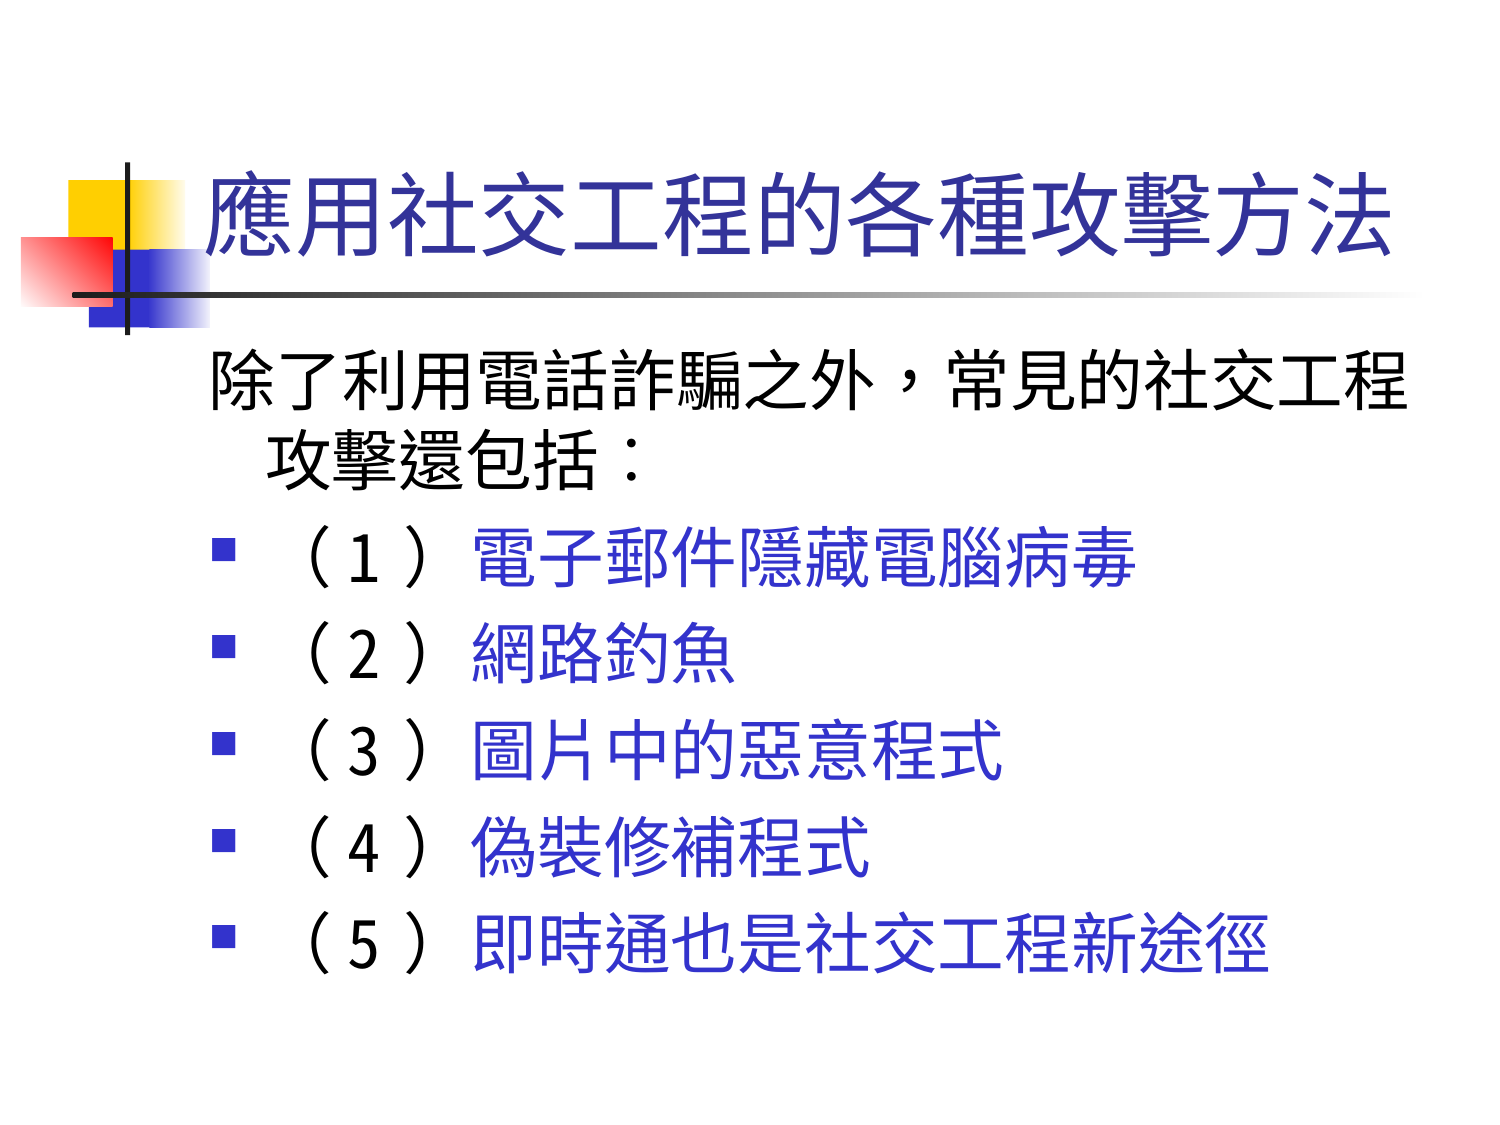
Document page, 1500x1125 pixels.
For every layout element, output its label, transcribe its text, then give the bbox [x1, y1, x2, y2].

title 應用社交工程的各種攻擊方法 [188, 35, 1468, 276]
list 除了利用電話詐騙之外，常見的社交工程攻擊還包括︰ （1）電子郵件隱藏電腦病毒 （2）網路釣魚 （3）圖片中的惡意程式 （4）偽裝修補程式 （5）即時通也是社交工程新途徑 [193, 331, 1469, 1007]
